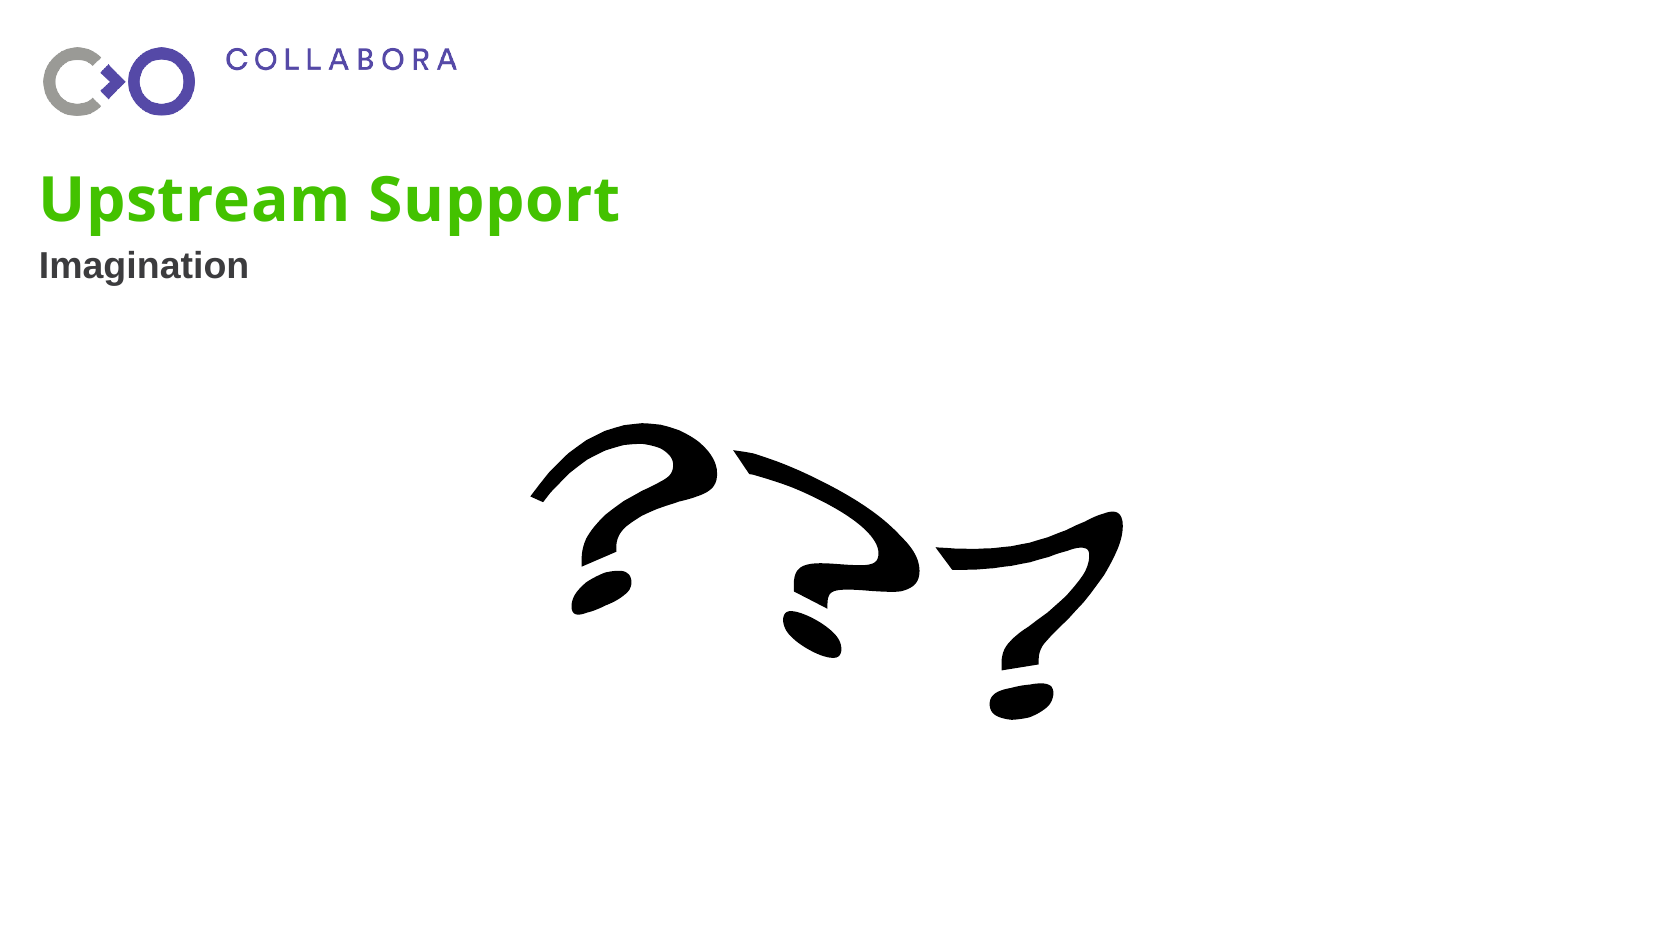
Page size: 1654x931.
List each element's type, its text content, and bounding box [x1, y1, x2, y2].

title Upstream Support [38, 159, 1614, 216]
text_box ??? [937, 512, 1123, 670]
text_box ??? [734, 451, 919, 608]
picture [43, 47, 457, 116]
text_box ??? [783, 611, 841, 658]
text_box Imagination [38, 240, 1612, 290]
text_box ??? [531, 423, 717, 566]
text_box ??? [572, 571, 631, 614]
text_box ??? [990, 684, 1053, 719]
